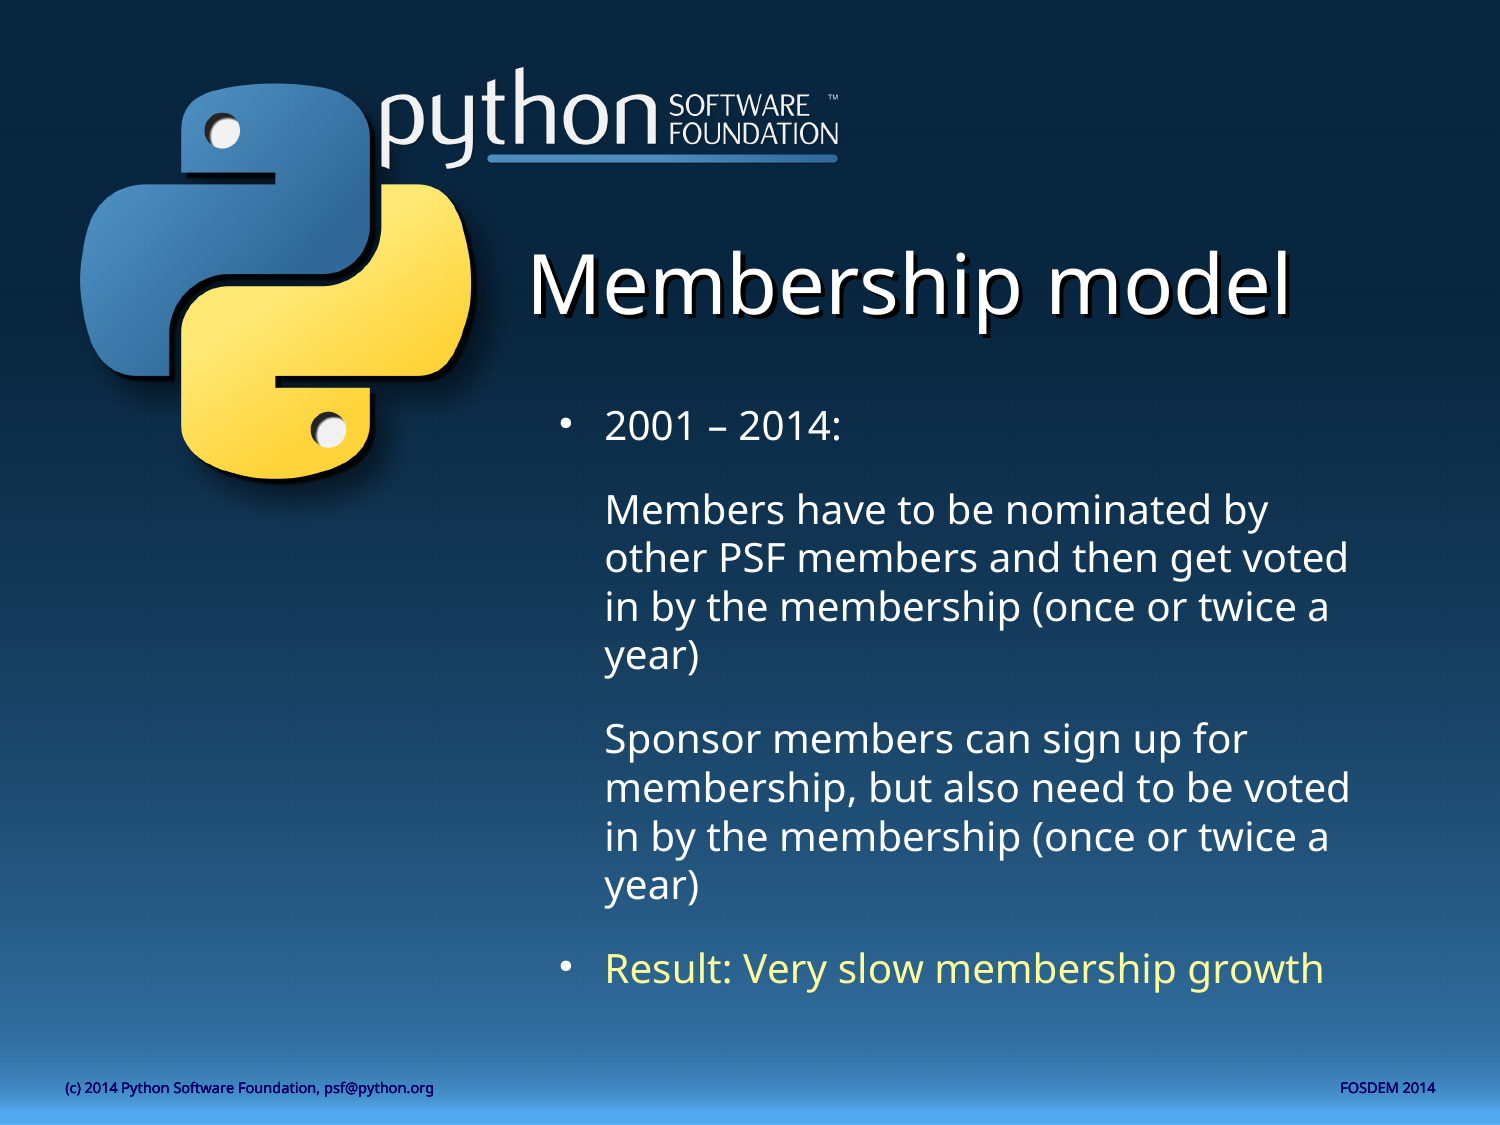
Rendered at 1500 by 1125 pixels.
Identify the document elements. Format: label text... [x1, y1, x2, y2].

list 2001 – 2014: Members have to be nominated by other PSF members and then get voted in by the membership (once or twice a year) Sponsor members can sign up for membership, but also need to be voted in by the membership (once or twice a year) Result: Very slow membership growth [544, 392, 1388, 1006]
title Membership model [512, 185, 1388, 377]
text_box (c) 2014 Python Software Foundation, psf@python.org FOSDEM 2014 [65, 1078, 1436, 1099]
picture [0, 0, 1500, 1125]
